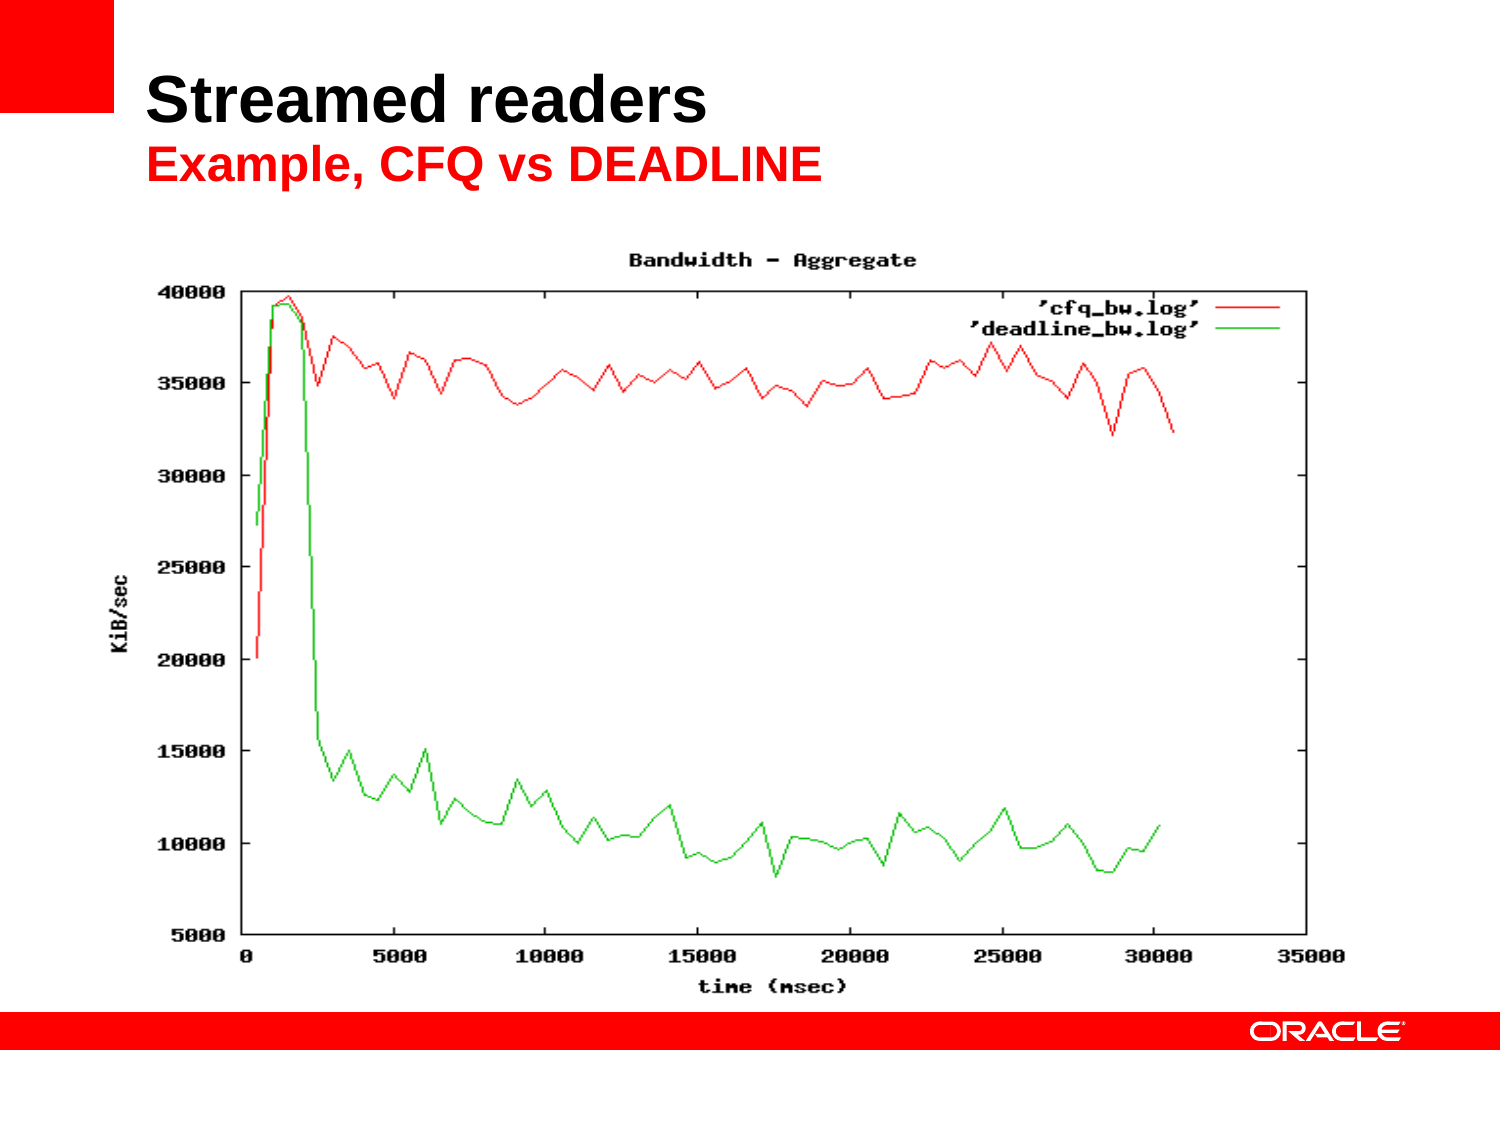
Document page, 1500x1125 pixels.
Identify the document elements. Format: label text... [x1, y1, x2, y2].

picture [0, 1012, 1500, 1050]
picture [94, 230, 1347, 999]
title Streamed readers Example, CFQ vs DEADLINE [145, 57, 1390, 198]
picture [0, 0, 114, 113]
